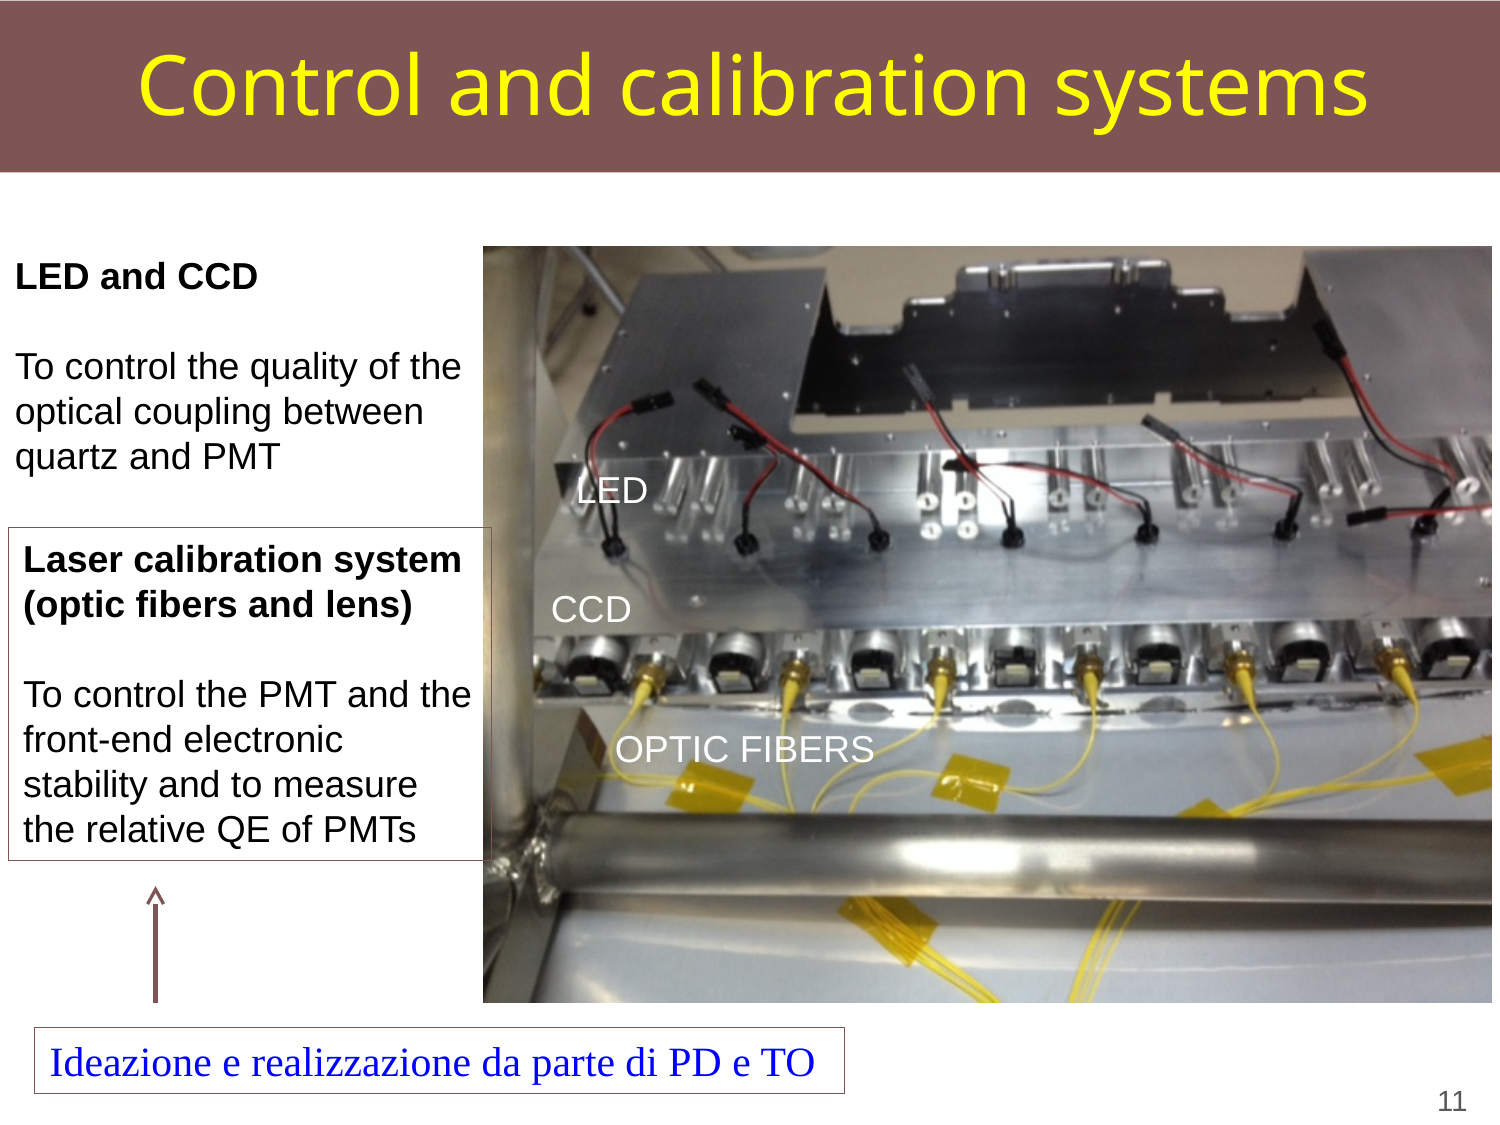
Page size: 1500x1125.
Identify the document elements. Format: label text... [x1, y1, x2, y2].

slide_number <number> [1422, 1074, 1500, 1125]
text_box Ideazione e realizzazione da parte di PD e TO [34, 1027, 845, 1094]
title Control and calibration systems [8, 16, 1500, 148]
picture [483, 246, 1492, 1003]
text_box CCD [536, 577, 678, 639]
text_box LED and CCD To control the quality of the optical coupling between quartz and PMT [0, 244, 484, 487]
text_box Laser calibration system (optic fibers and lens) To control the PMT and the front-end electronic stability and to measure the relative QE of PMTs [8, 527, 492, 861]
text_box LED [561, 458, 698, 519]
text_box OPTIC FIBERS [599, 717, 986, 779]
